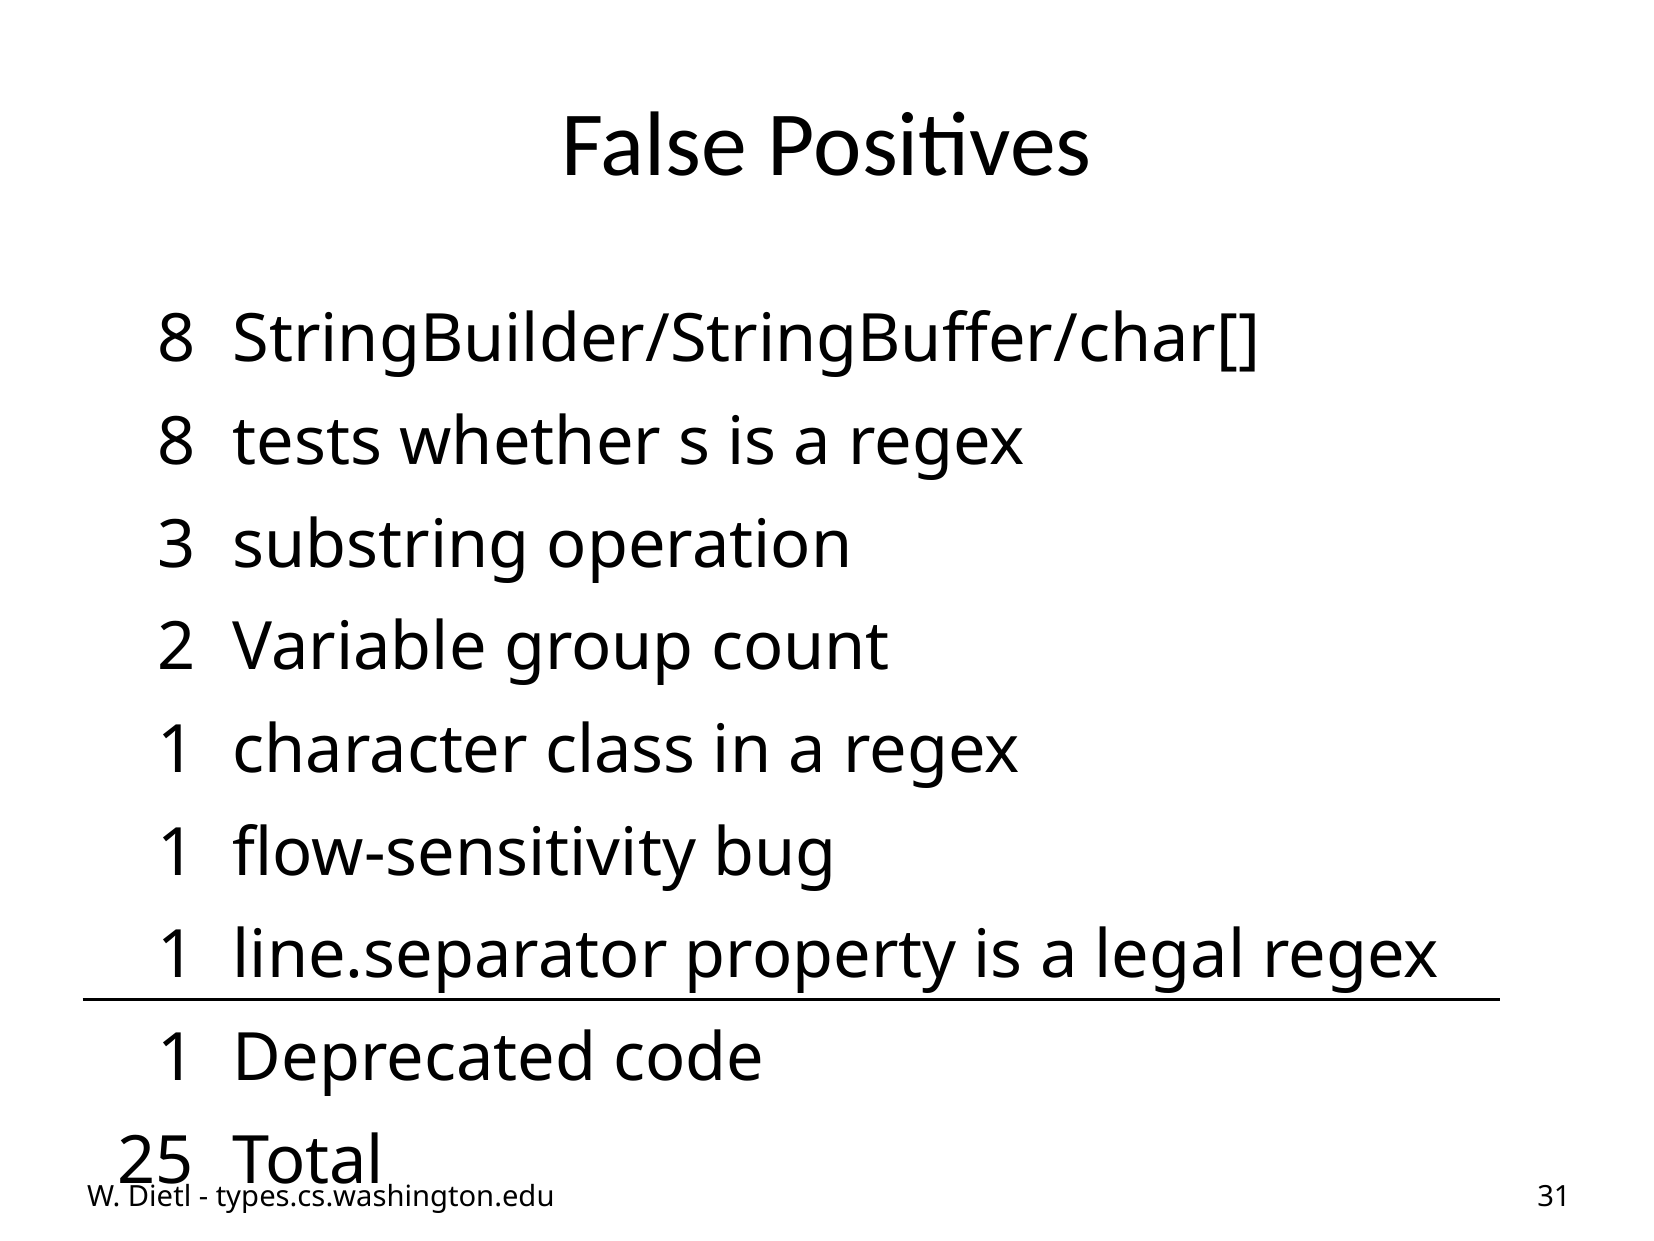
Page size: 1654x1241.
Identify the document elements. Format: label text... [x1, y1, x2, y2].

list 8 StringBuilder/StringBuffer/char[] 8 tests whether s is a regex 3 substring operation 2 Variable group count 1 character class in a regex 1 flow-sensitivity bug 1 line.separator property is a legal regex 1 Deprecated code 25 Total [82, 290, 1571, 1109]
title False Positives [82, 49, 1571, 257]
